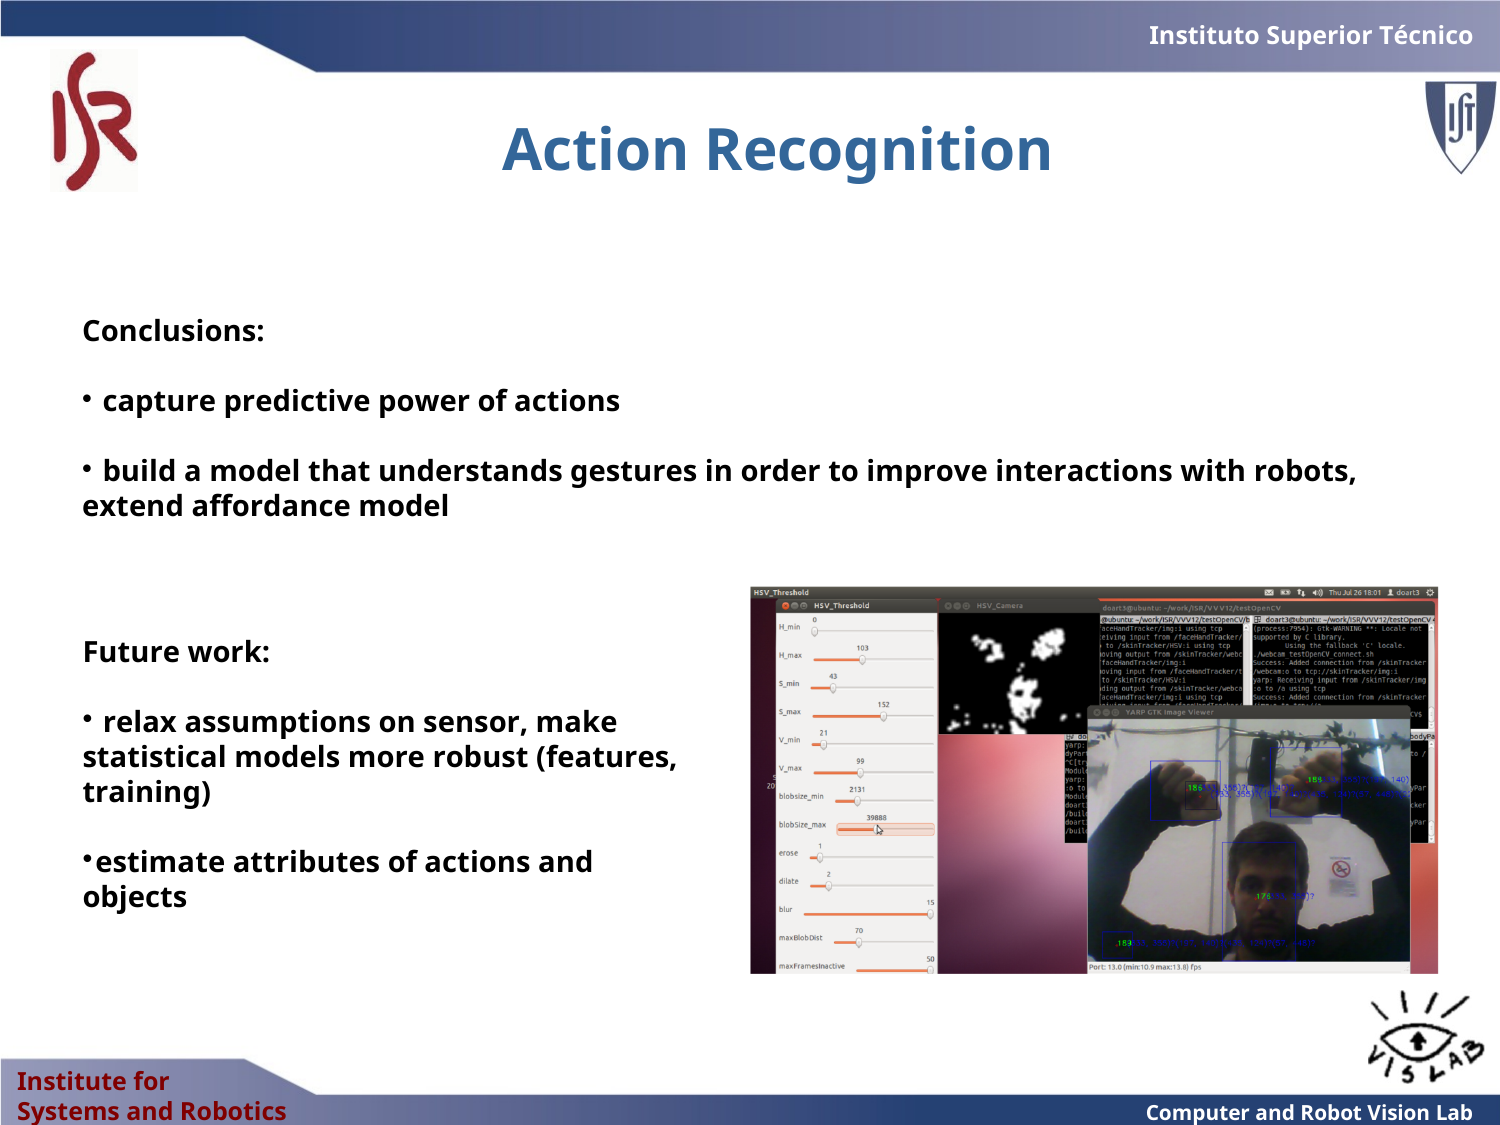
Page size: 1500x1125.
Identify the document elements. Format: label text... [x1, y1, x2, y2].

text_box Future work: relax assumptions on sensor, make statistical models more robust (features, training) estimate attributes of actions and objects [82, 574, 704, 973]
picture [0, 0, 1500, 1125]
text_box Conclusions: capture predictive power of actions build a model that understands gestures in order to improve interactions with robots, extend affordance model [82, 222, 1402, 613]
text_box Action Recognition [227, 104, 1329, 221]
